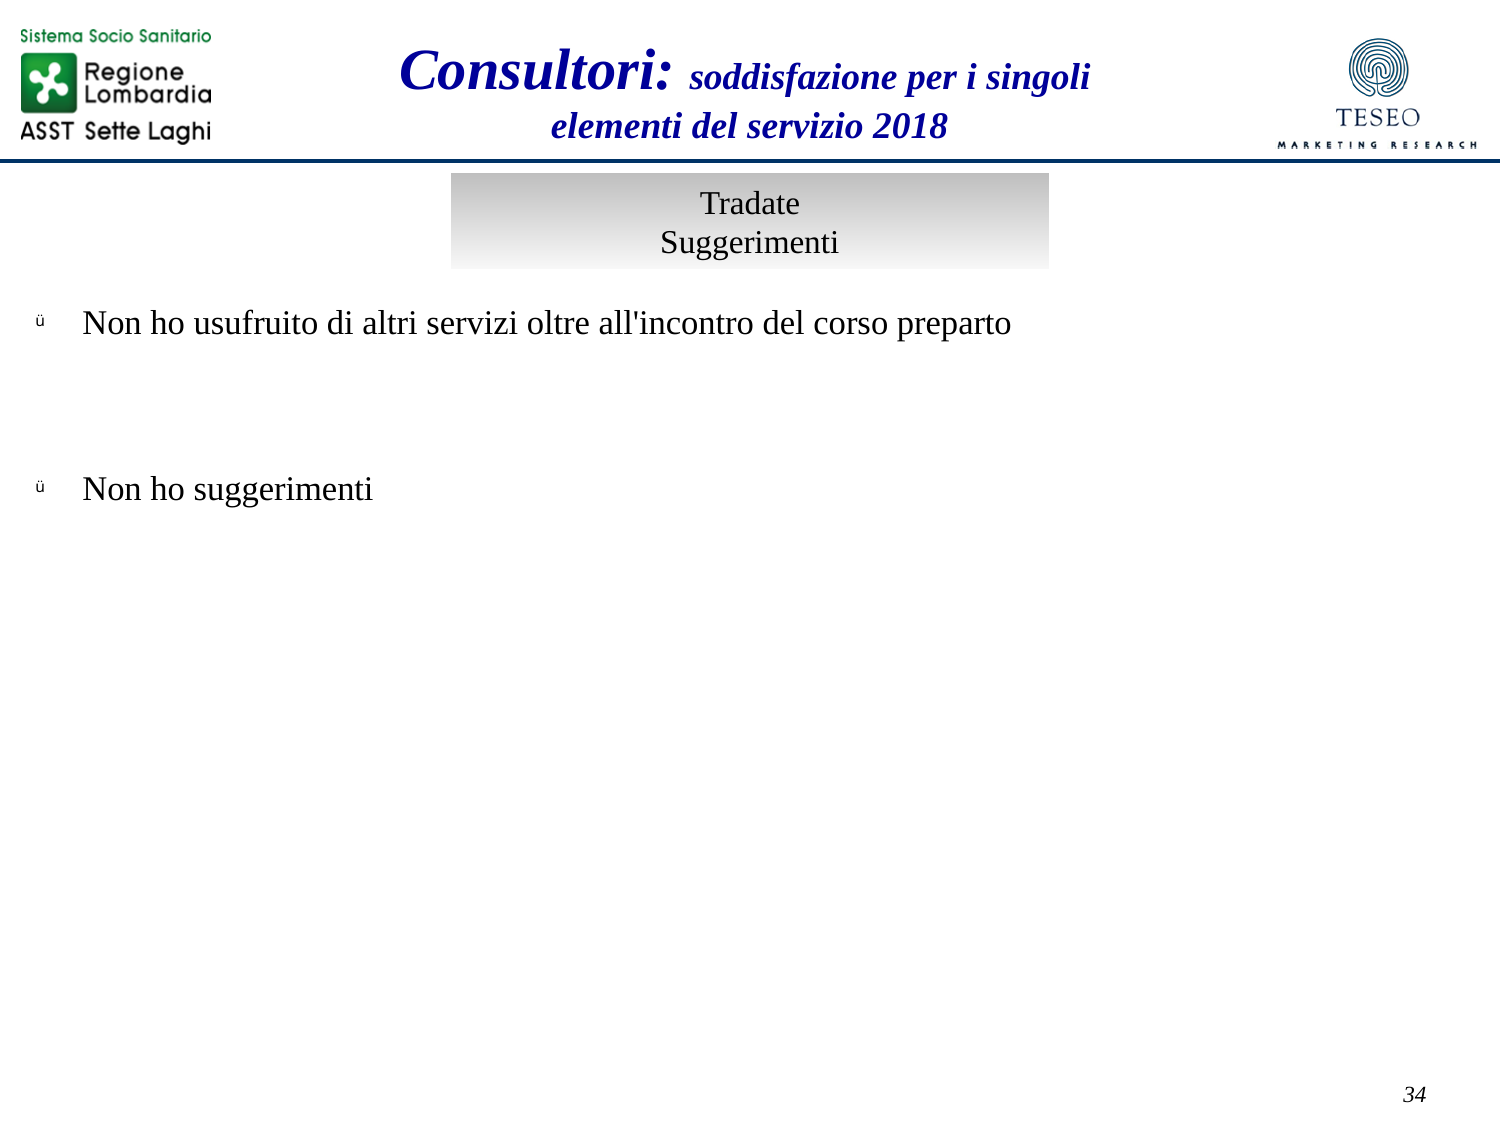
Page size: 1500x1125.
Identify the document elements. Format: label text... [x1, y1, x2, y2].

picture [21, 26, 206, 148]
text_box Non ho usufruito di altri servizi oltre all'incontro del corso preparto Non ho suggerimenti [20, 292, 1480, 515]
text_box Consultori: soddisfazione per i singoli elementi del servizio 2018 [206, 25, 1294, 151]
text_box Tradate Suggerimenti [451, 173, 1049, 269]
picture [1294, 30, 1481, 149]
